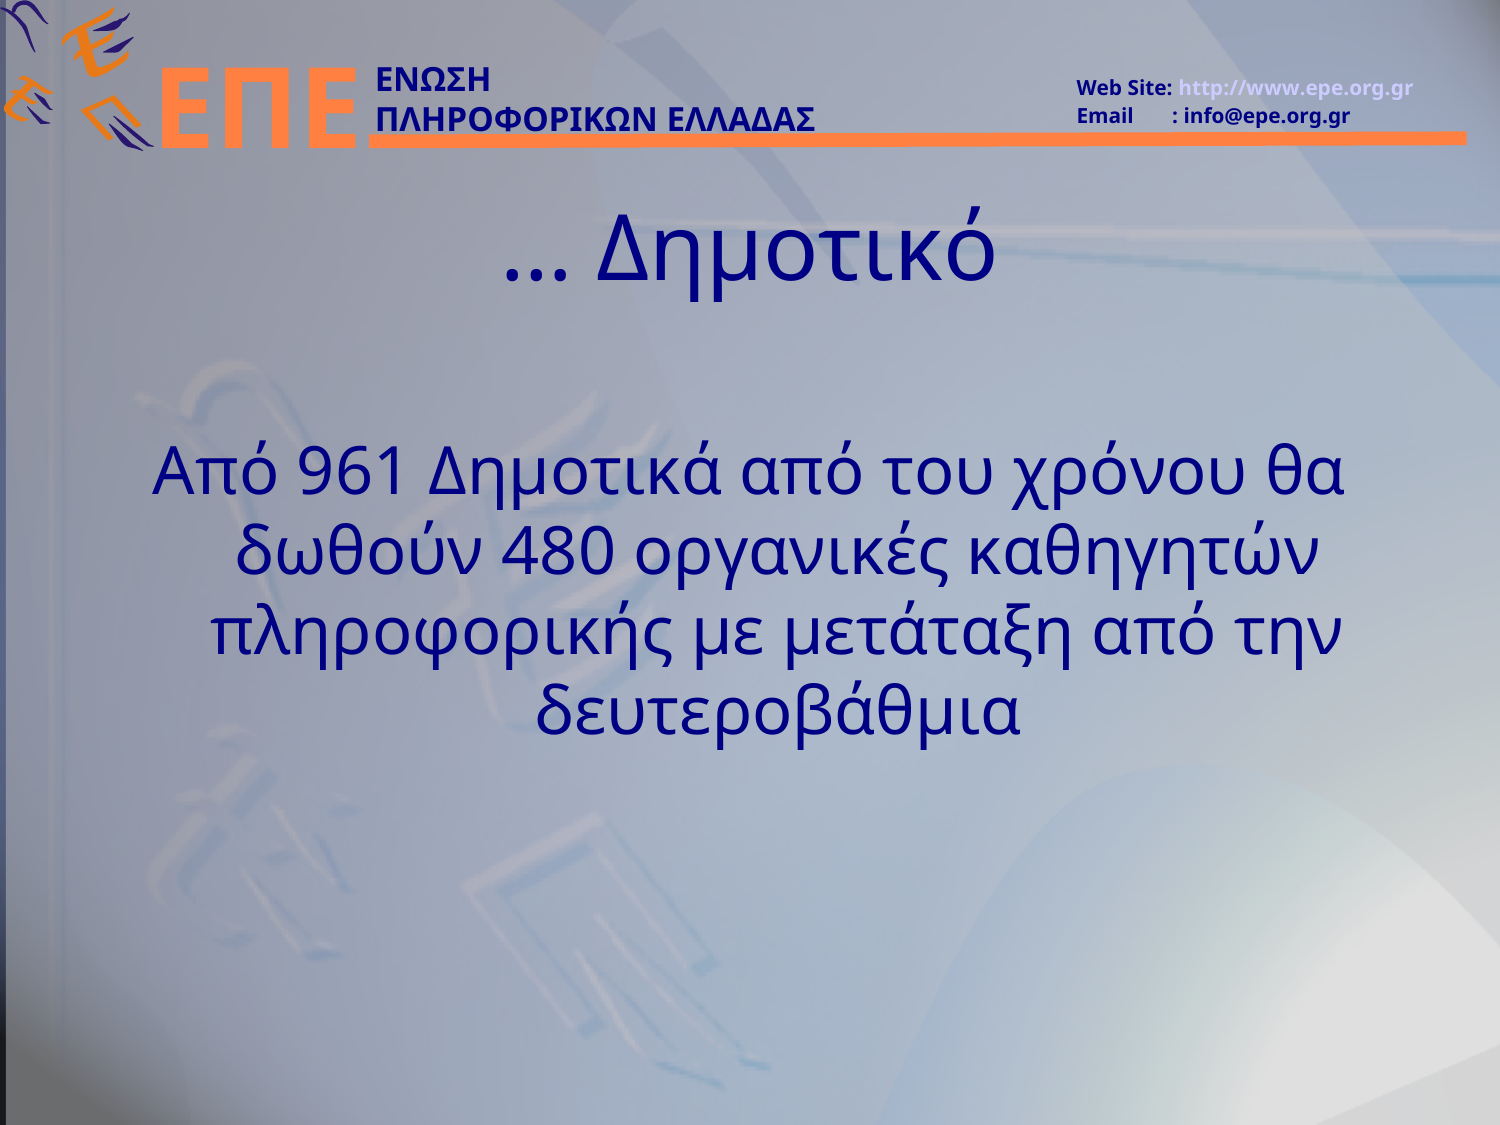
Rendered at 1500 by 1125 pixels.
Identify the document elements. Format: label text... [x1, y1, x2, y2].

title … Δημοτικό [112, 71, 1388, 337]
subtitle Από 961 Δημοτικά από του χρόνου θα δωθούν 480 οργανικές καθηγητών πληροφορικής με μετάταξη από την δευτεροβάθμια [112, 337, 1388, 1033]
